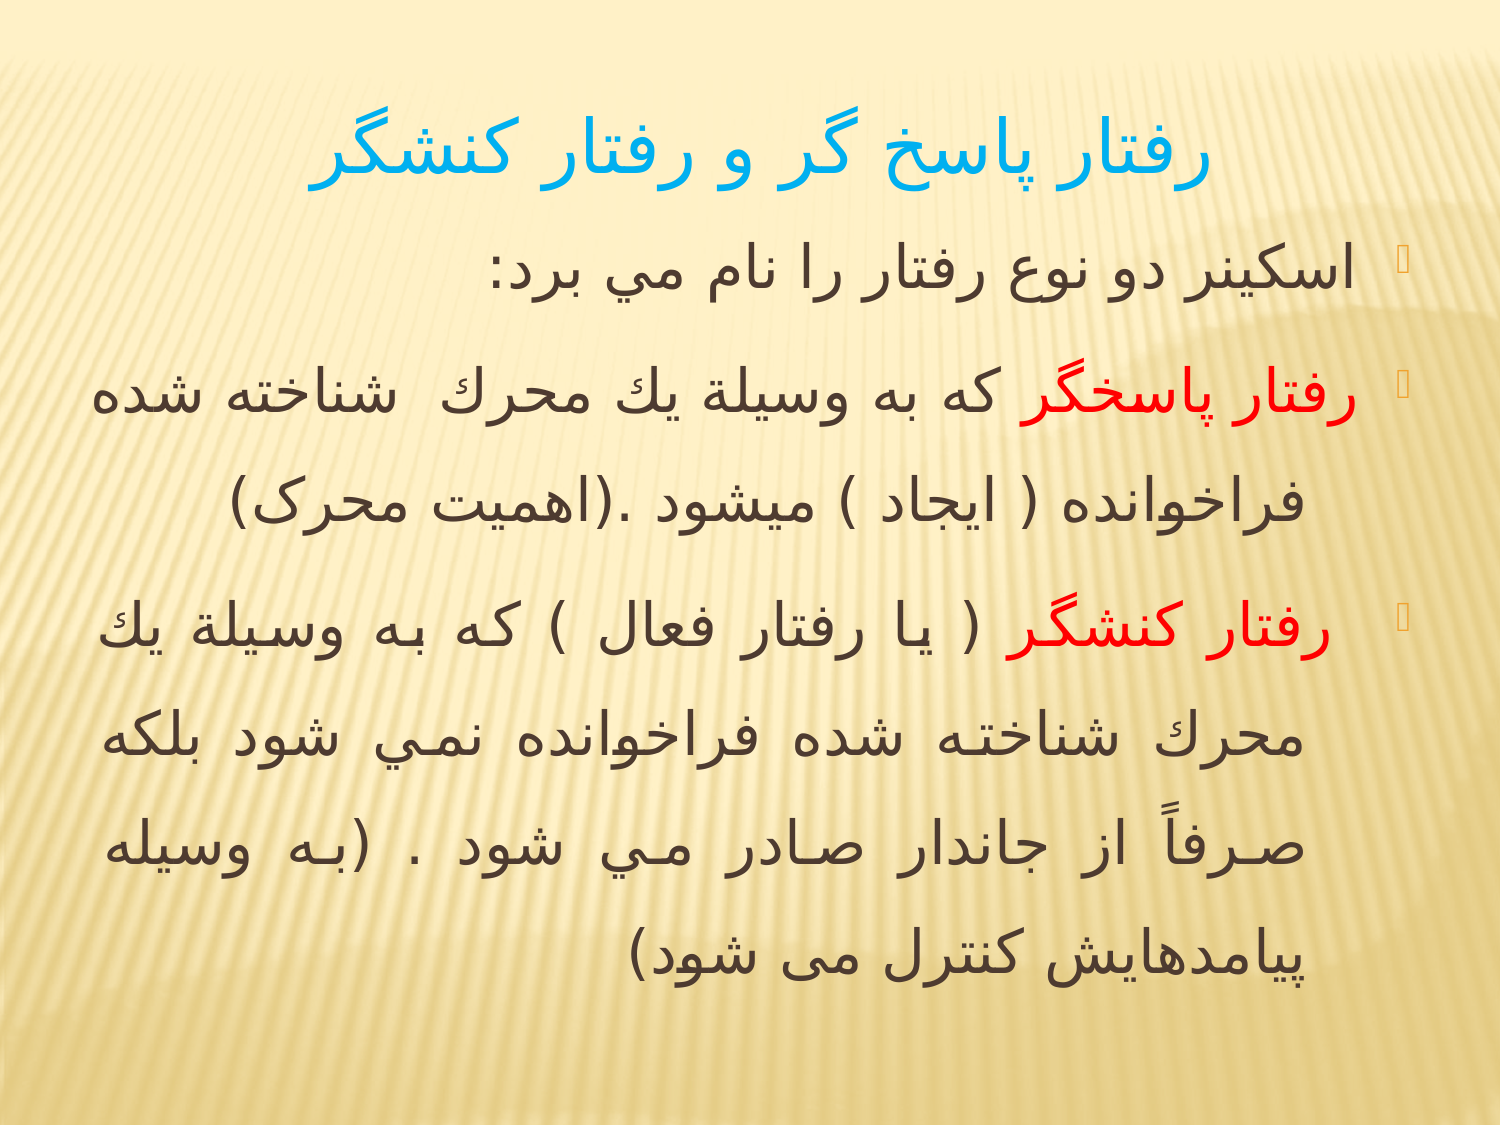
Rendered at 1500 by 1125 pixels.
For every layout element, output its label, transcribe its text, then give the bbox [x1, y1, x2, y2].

title رفتار پاسخ گر و رفتار کنشگر [50, 75, 1476, 213]
list اسكينر دو نوع رفتار را نام مي برد: رفتار پاسخگر كه به وسيلة يك محرك شناخته شده فراخوانده ( ايجاد ) ميشود .(اهمیت محرک) رفتار كنشگر ( يا رفتار فعال ) كه به وسيلة يك محرك شناخته شده فراخوانده نمي شود بلكه صرفاً از جاندار صادر مي شود . (به وسیله پیامدهایش کنترل می شود) [75, 219, 1426, 1095]
